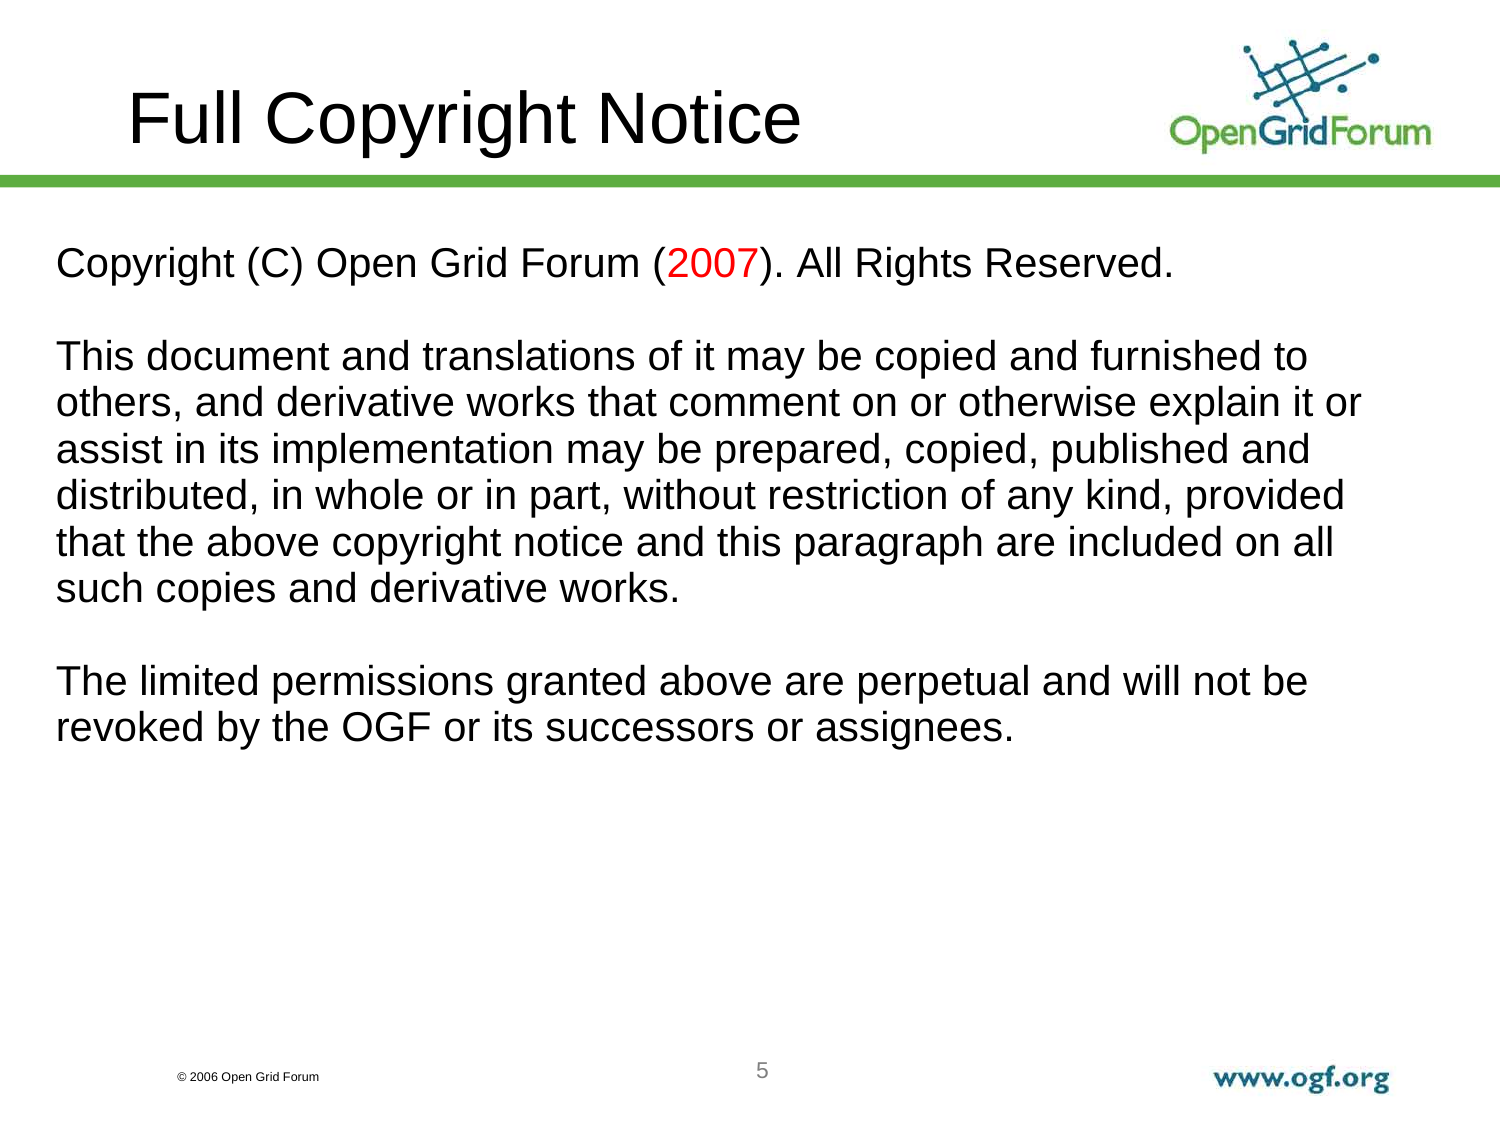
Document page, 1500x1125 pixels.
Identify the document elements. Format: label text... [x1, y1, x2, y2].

picture [0, 0, 1500, 174]
text_box Copyright (C) Open Grid Forum (2007). All Rights Reserved. This document and translations of it may be copied and furnished to others, and derivative works that comment on or otherwise explain it or assist in its implementation may be prepared, copied, published and distributed, in whole or in part, without restriction of any kind, provided that the above copyright notice and this paragraph are included on all such copies and derivative works. The limited permissions granted above are perpetual and will not be revoked by the OGF or its successors or assignees. [41, 231, 1400, 852]
picture [0, 188, 1500, 1125]
title Full Copyright Notice [112, 24, 1388, 213]
